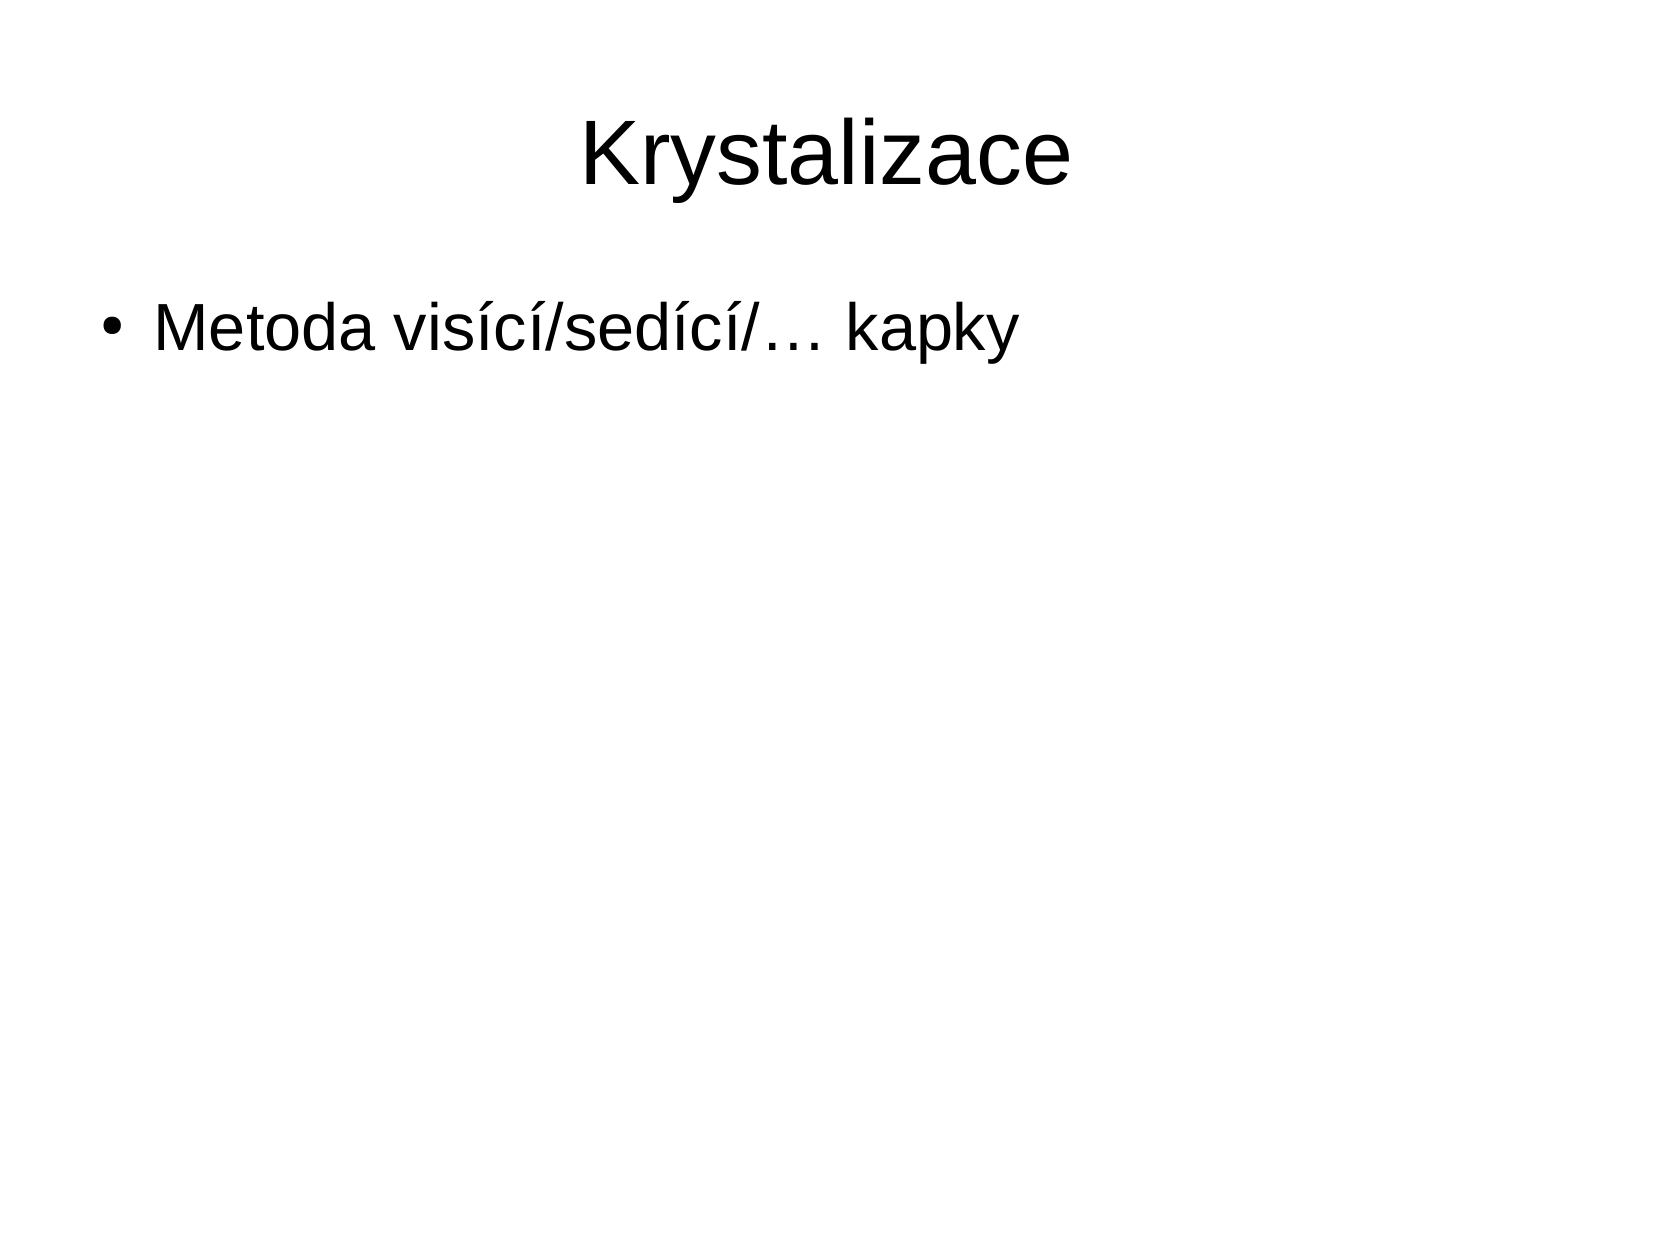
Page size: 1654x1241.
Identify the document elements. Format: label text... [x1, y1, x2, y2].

title Krystalizace [82, 49, 1571, 257]
list Metoda visící/sedící/… kapky [82, 290, 1571, 1010]
